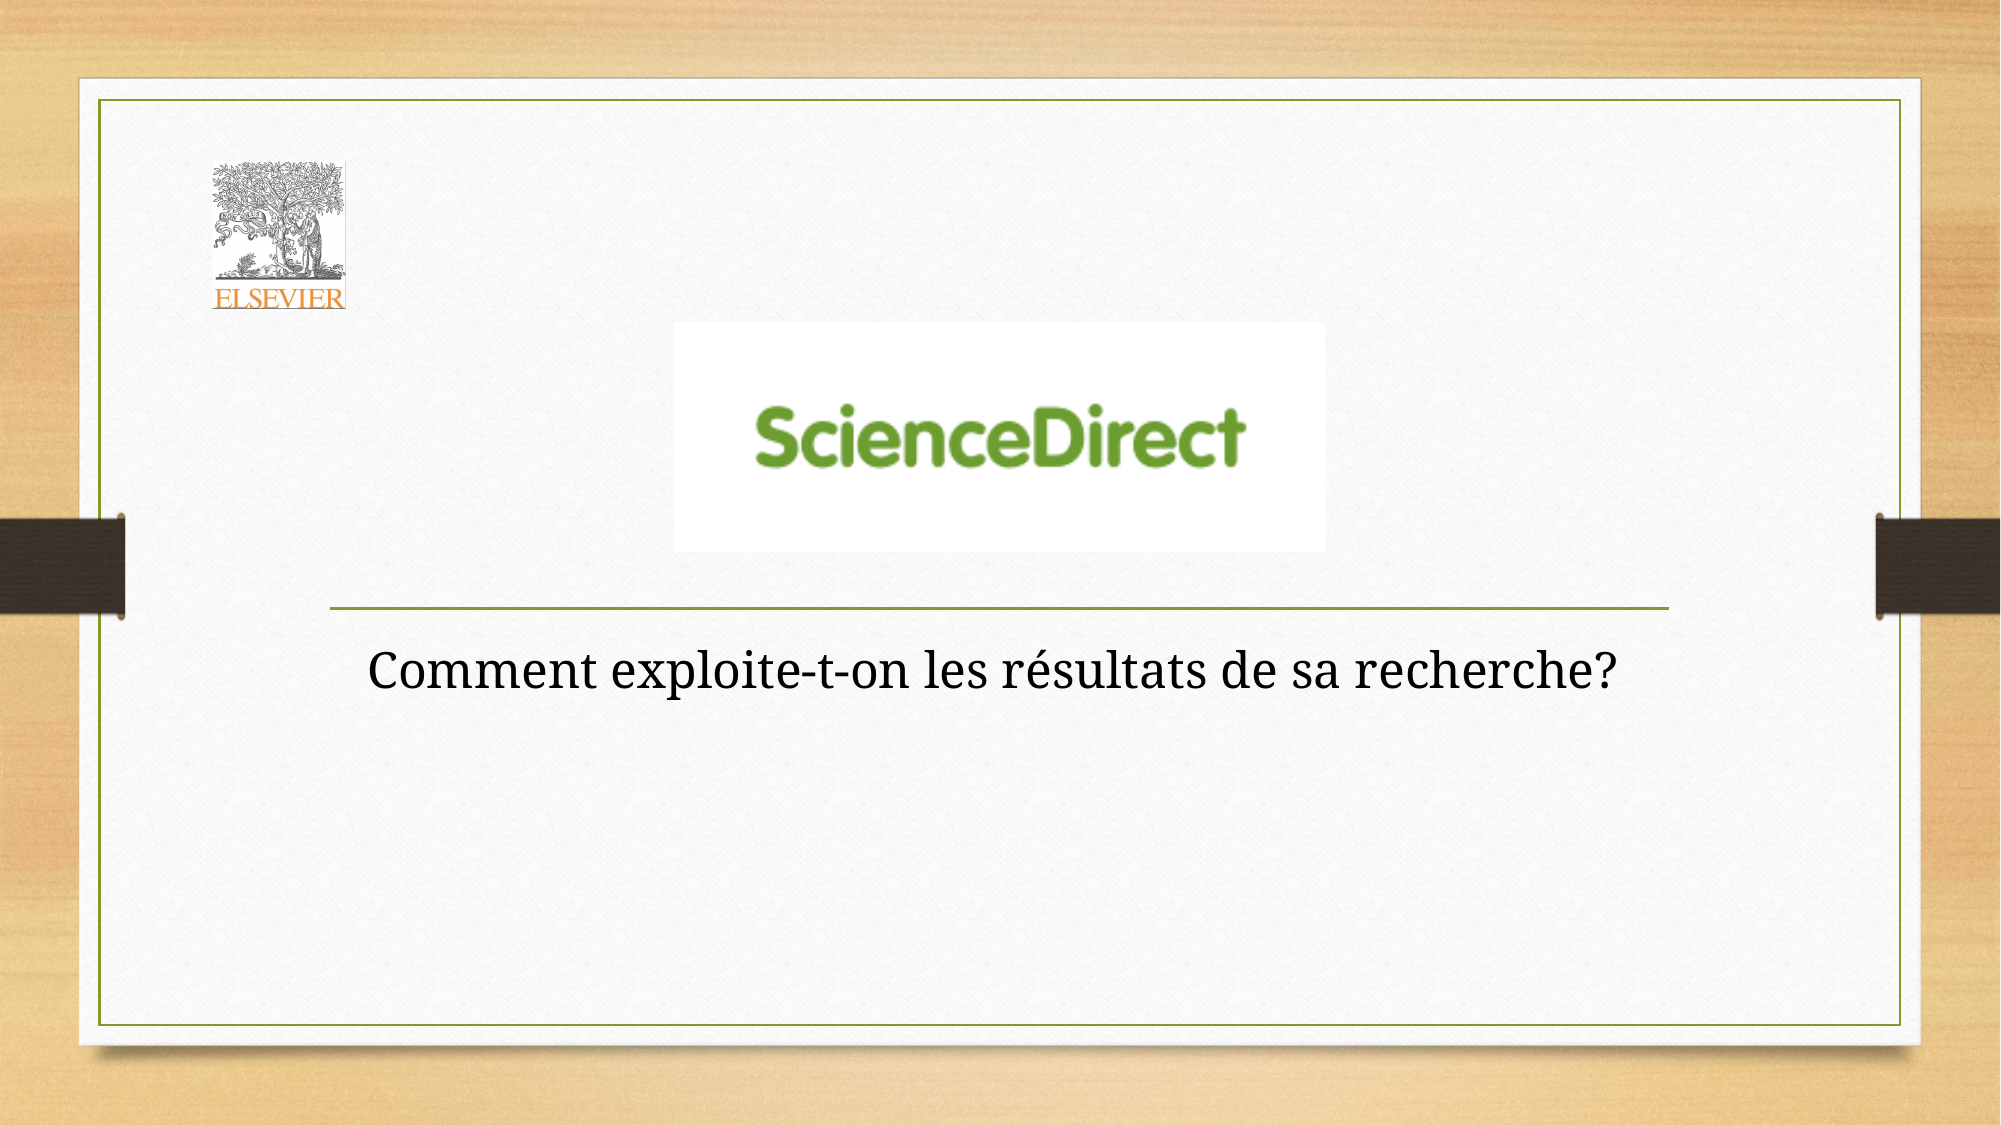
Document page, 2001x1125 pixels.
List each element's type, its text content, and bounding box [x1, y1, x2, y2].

picture [212, 161, 346, 309]
picture [674, 322, 1325, 552]
list Comment exploite-t-on les résultats de sa recherche? [330, 630, 1669, 788]
